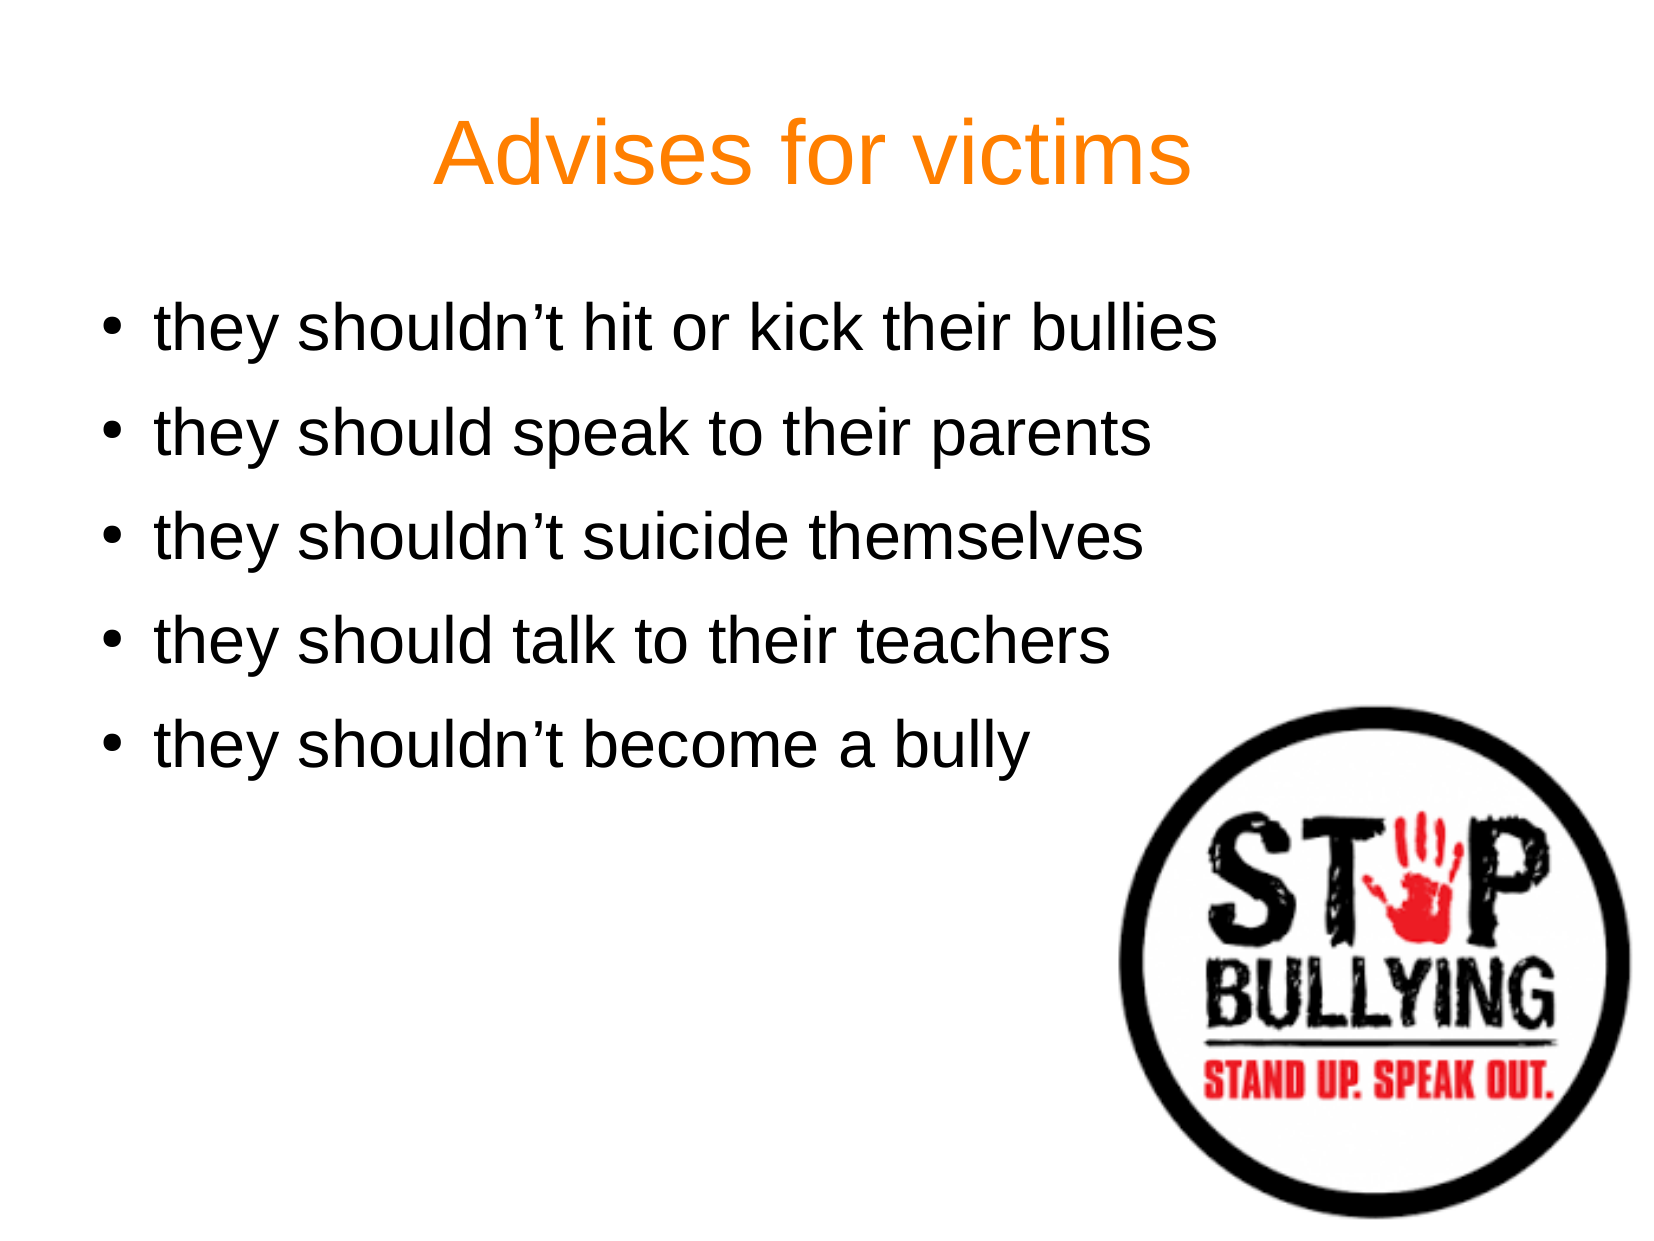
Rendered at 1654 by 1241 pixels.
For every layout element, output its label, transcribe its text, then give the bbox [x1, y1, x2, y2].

picture [1110, 696, 1642, 1229]
list they shouldn’t hit or kick their bullies they should speak to their parents they shouldn’t suicide themselves they should talk to their teachers they shouldn’t become a bully [82, 290, 1571, 1010]
title Advises for victims [82, 49, 1571, 257]
